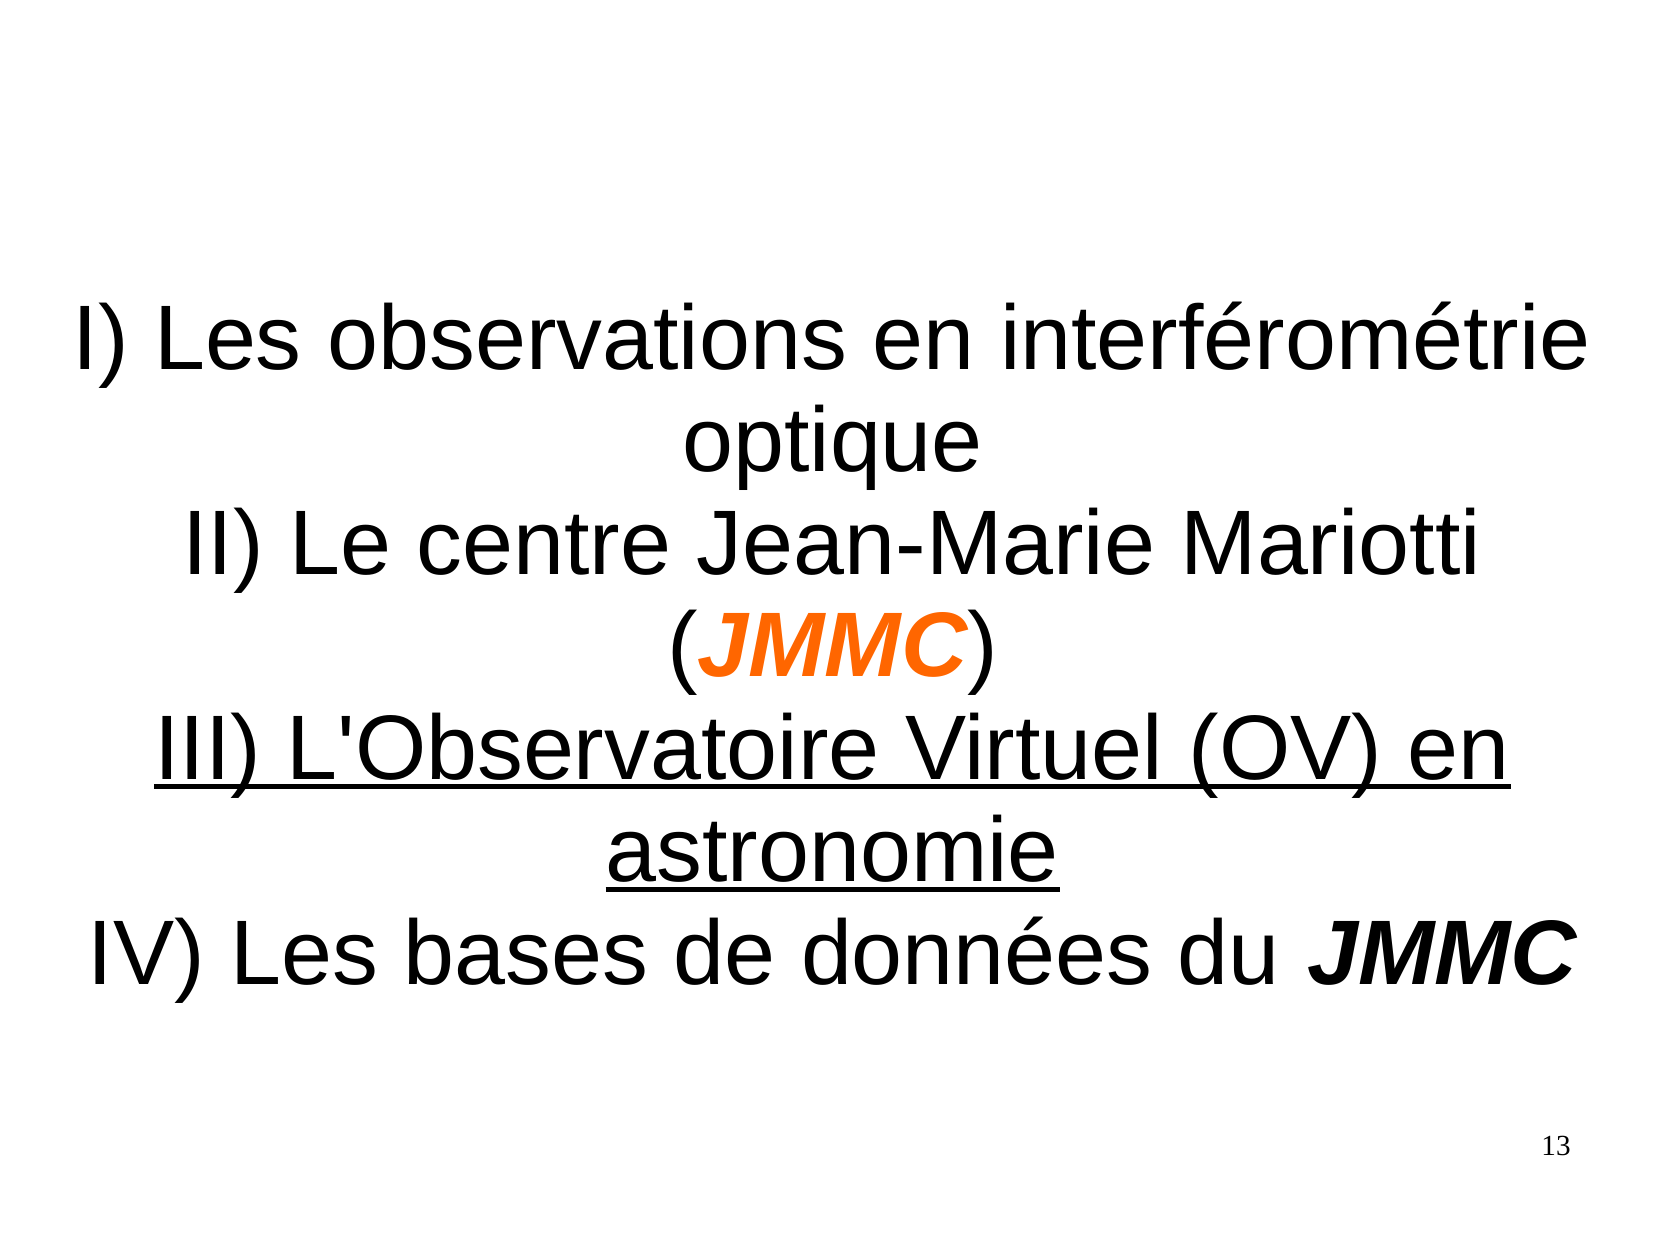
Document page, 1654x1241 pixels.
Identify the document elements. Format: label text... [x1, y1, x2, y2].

title I) Les observations en interférométrie optique II) Le centre Jean-Marie Mariotti (JMMC) III) L'Observatoire Virtuel (OV) en astronomie IV) Les bases de données du JMMC [35, 234, 1630, 1158]
